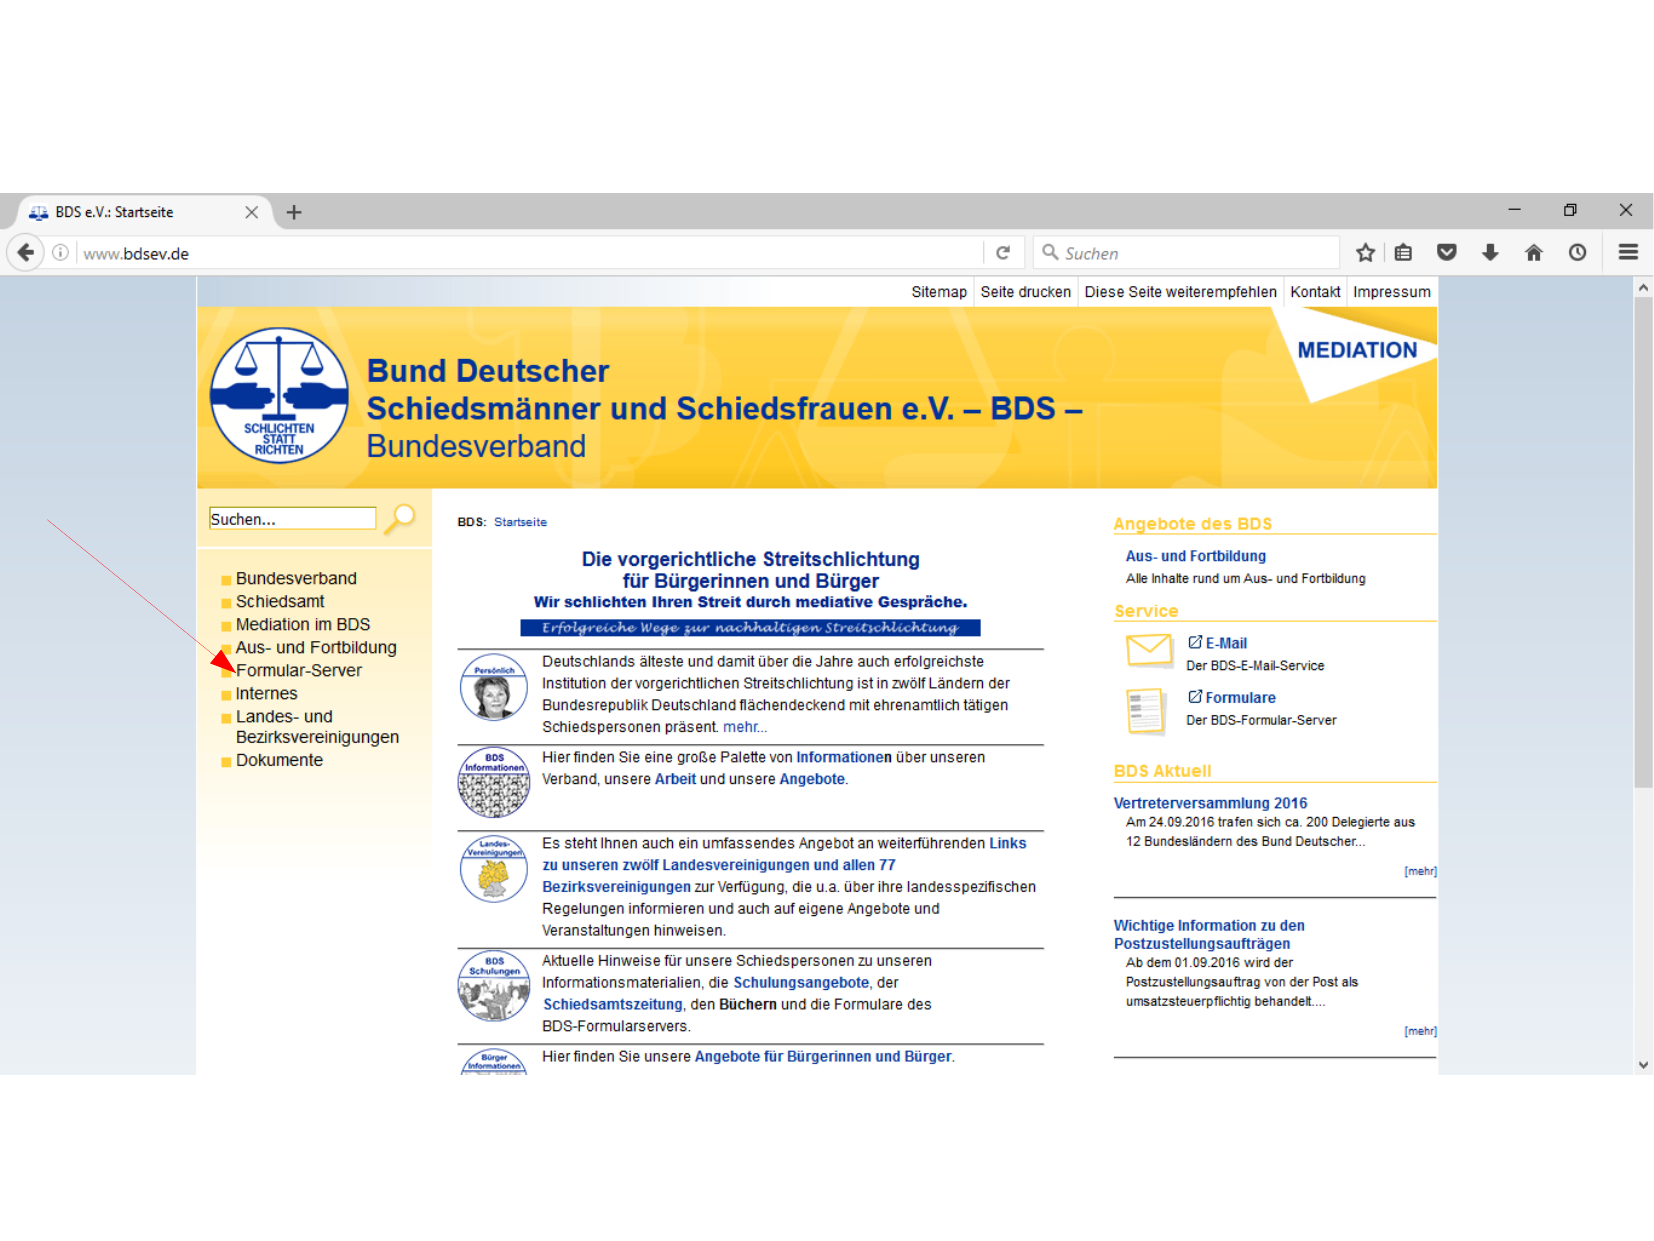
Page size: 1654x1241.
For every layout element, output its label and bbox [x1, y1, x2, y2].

picture [0, 193, 1654, 1075]
